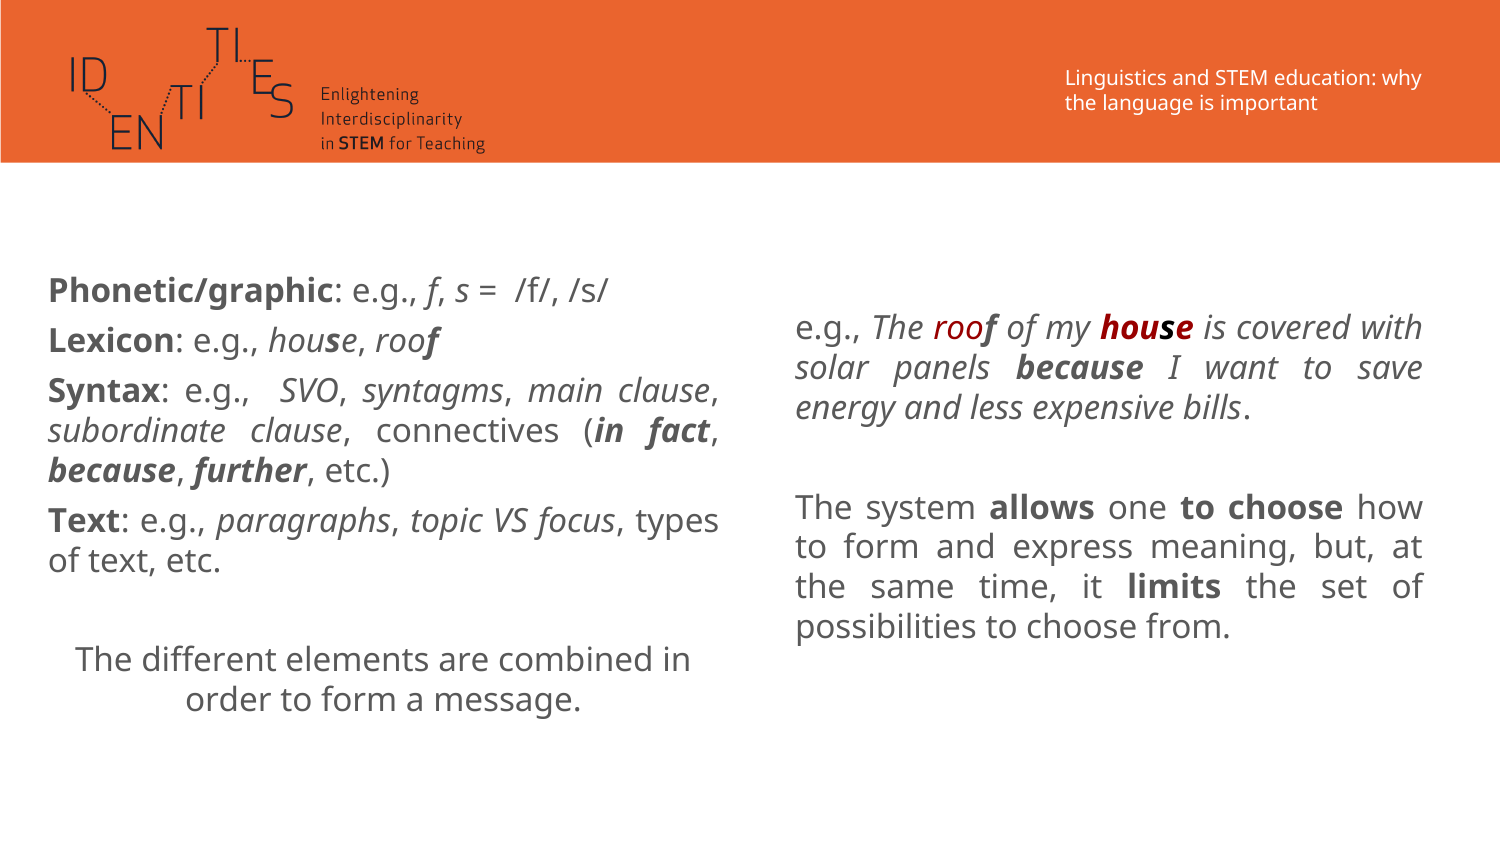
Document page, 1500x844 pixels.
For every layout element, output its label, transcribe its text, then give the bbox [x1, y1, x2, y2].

text_box Linguistics and STEM education: why the language is important [1049, 57, 1472, 164]
text_box [0, 0, 1500, 163]
list e.g., The roof of my house is covered with solar panels because I want to save energy and less expensive bills. The system allows one to choose how to form and express meaning, but, at the same time, it limits the set of possibilities to choose from. [779, 249, 1444, 736]
picture [71, 24, 485, 157]
list Phonetic/graphic: e.g., f, s = /f/, /s/ Lexicon: e.g., house, roof Syntax: e.g., SVO, syntagms, main clause, subordinate clause, connectives (in fact, because, further, etc.) Text: e.g., paragraphs, topic VS focus, types of text, etc. The different elements are combined in order to form a message. [33, 262, 751, 736]
